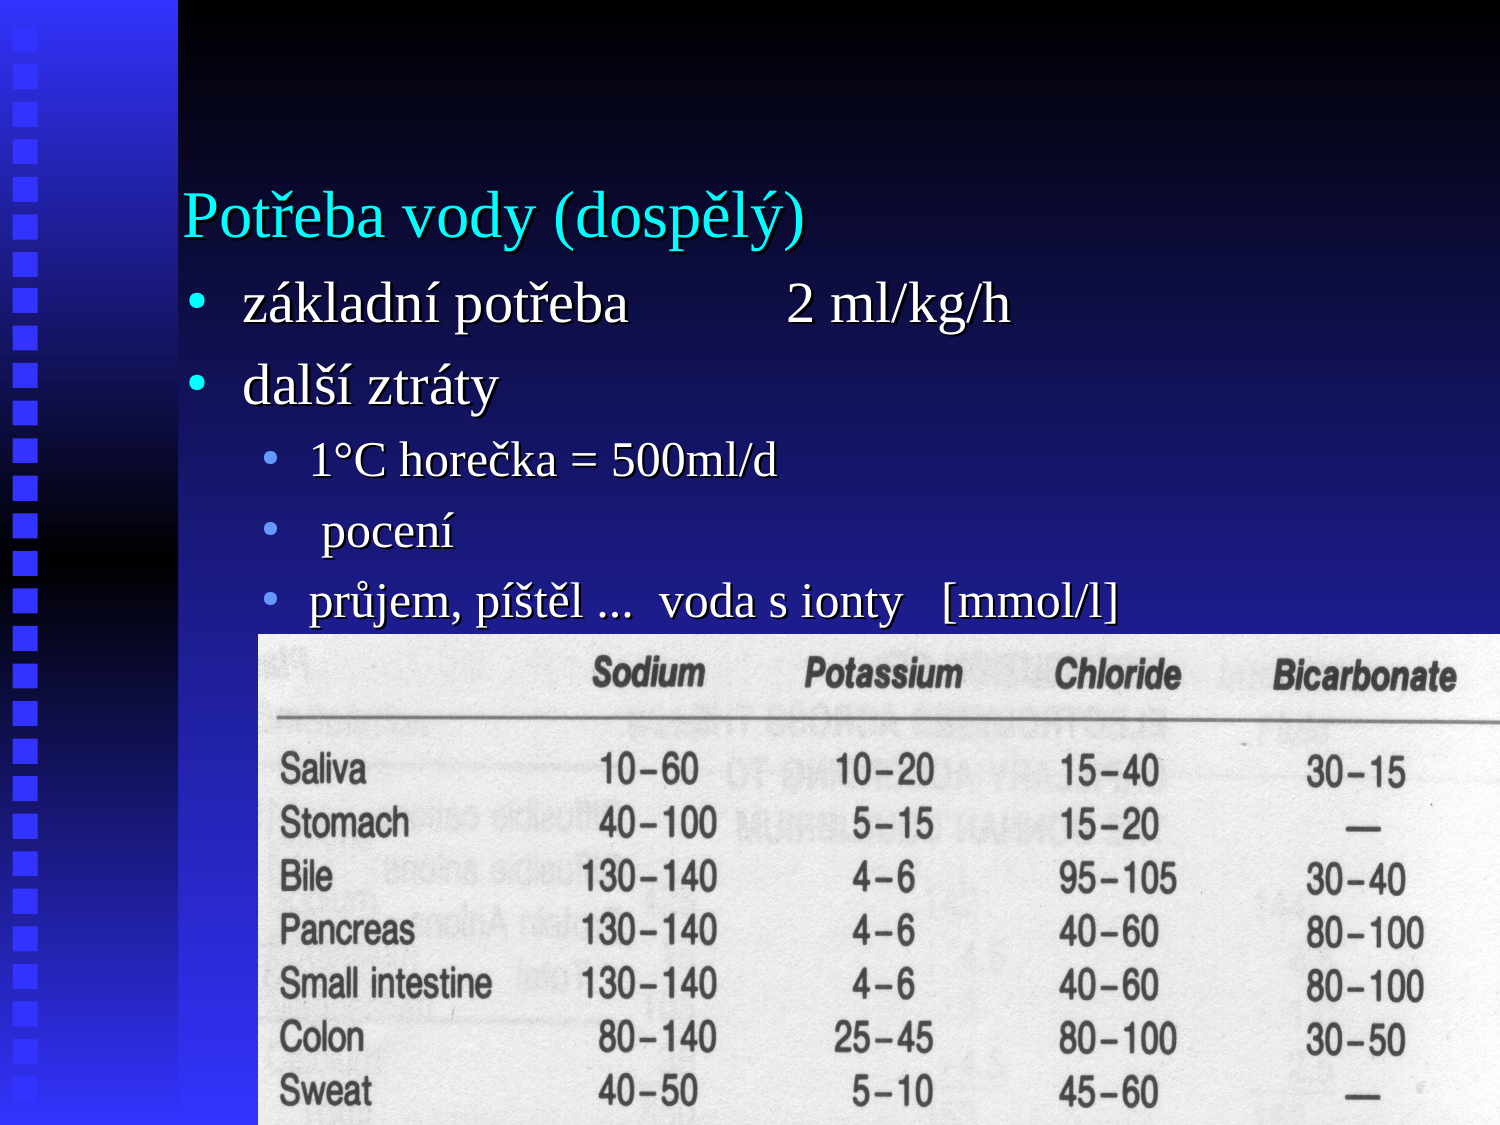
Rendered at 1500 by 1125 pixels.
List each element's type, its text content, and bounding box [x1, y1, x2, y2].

picture [258, 634, 1500, 1125]
list základní potřeba 2 ml/kg/h další ztráty 1°C horečka = 500ml/d pocení průjem, píštěl ... voda s ionty [mmol/l] [186, 266, 1500, 1012]
title Potřeba vody (dospělý) [182, 110, 1500, 317]
